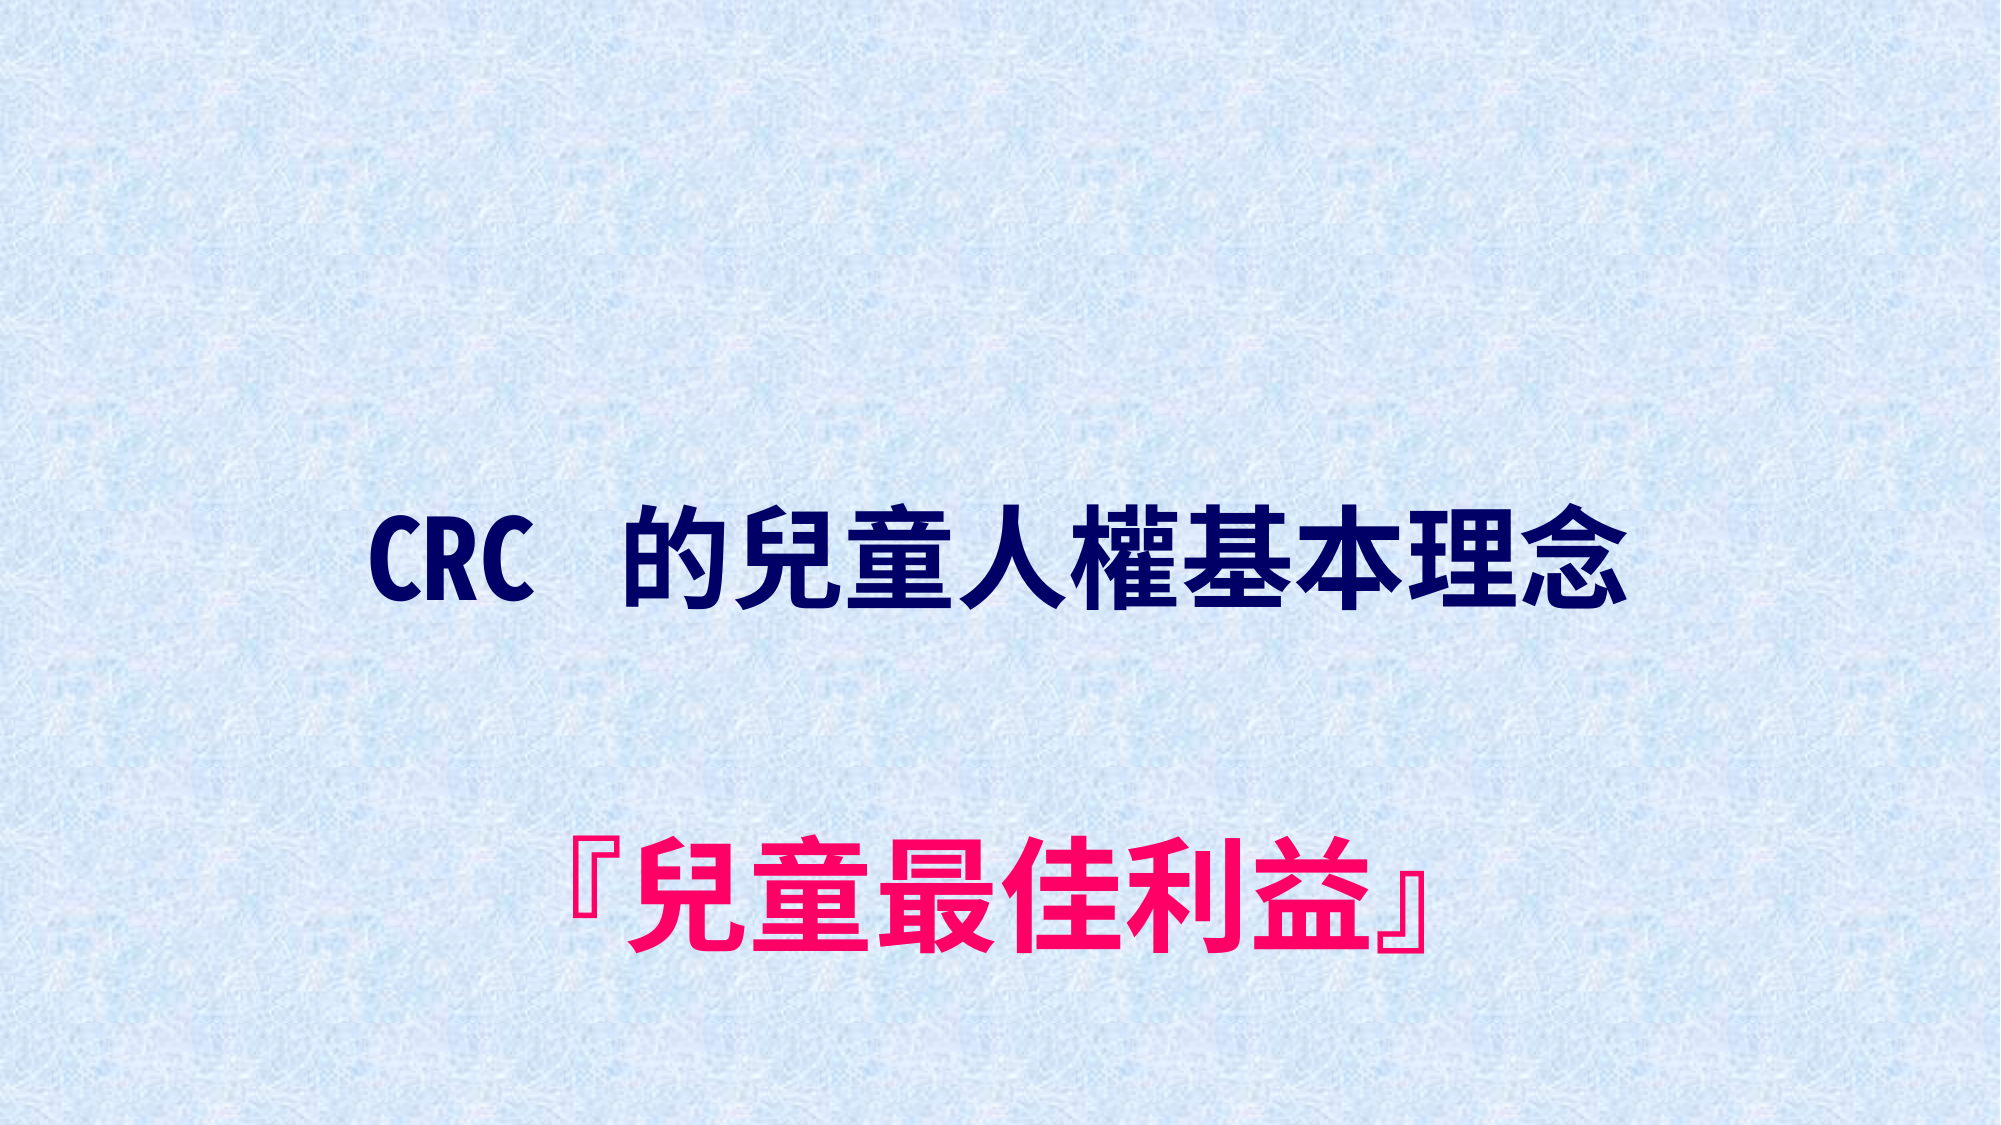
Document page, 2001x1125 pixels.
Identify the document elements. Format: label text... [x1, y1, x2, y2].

title CRC 的兒童人權基本理念 『兒童最佳利益』 [136, 280, 1862, 1125]
picture [0, 0, 2001, 1125]
